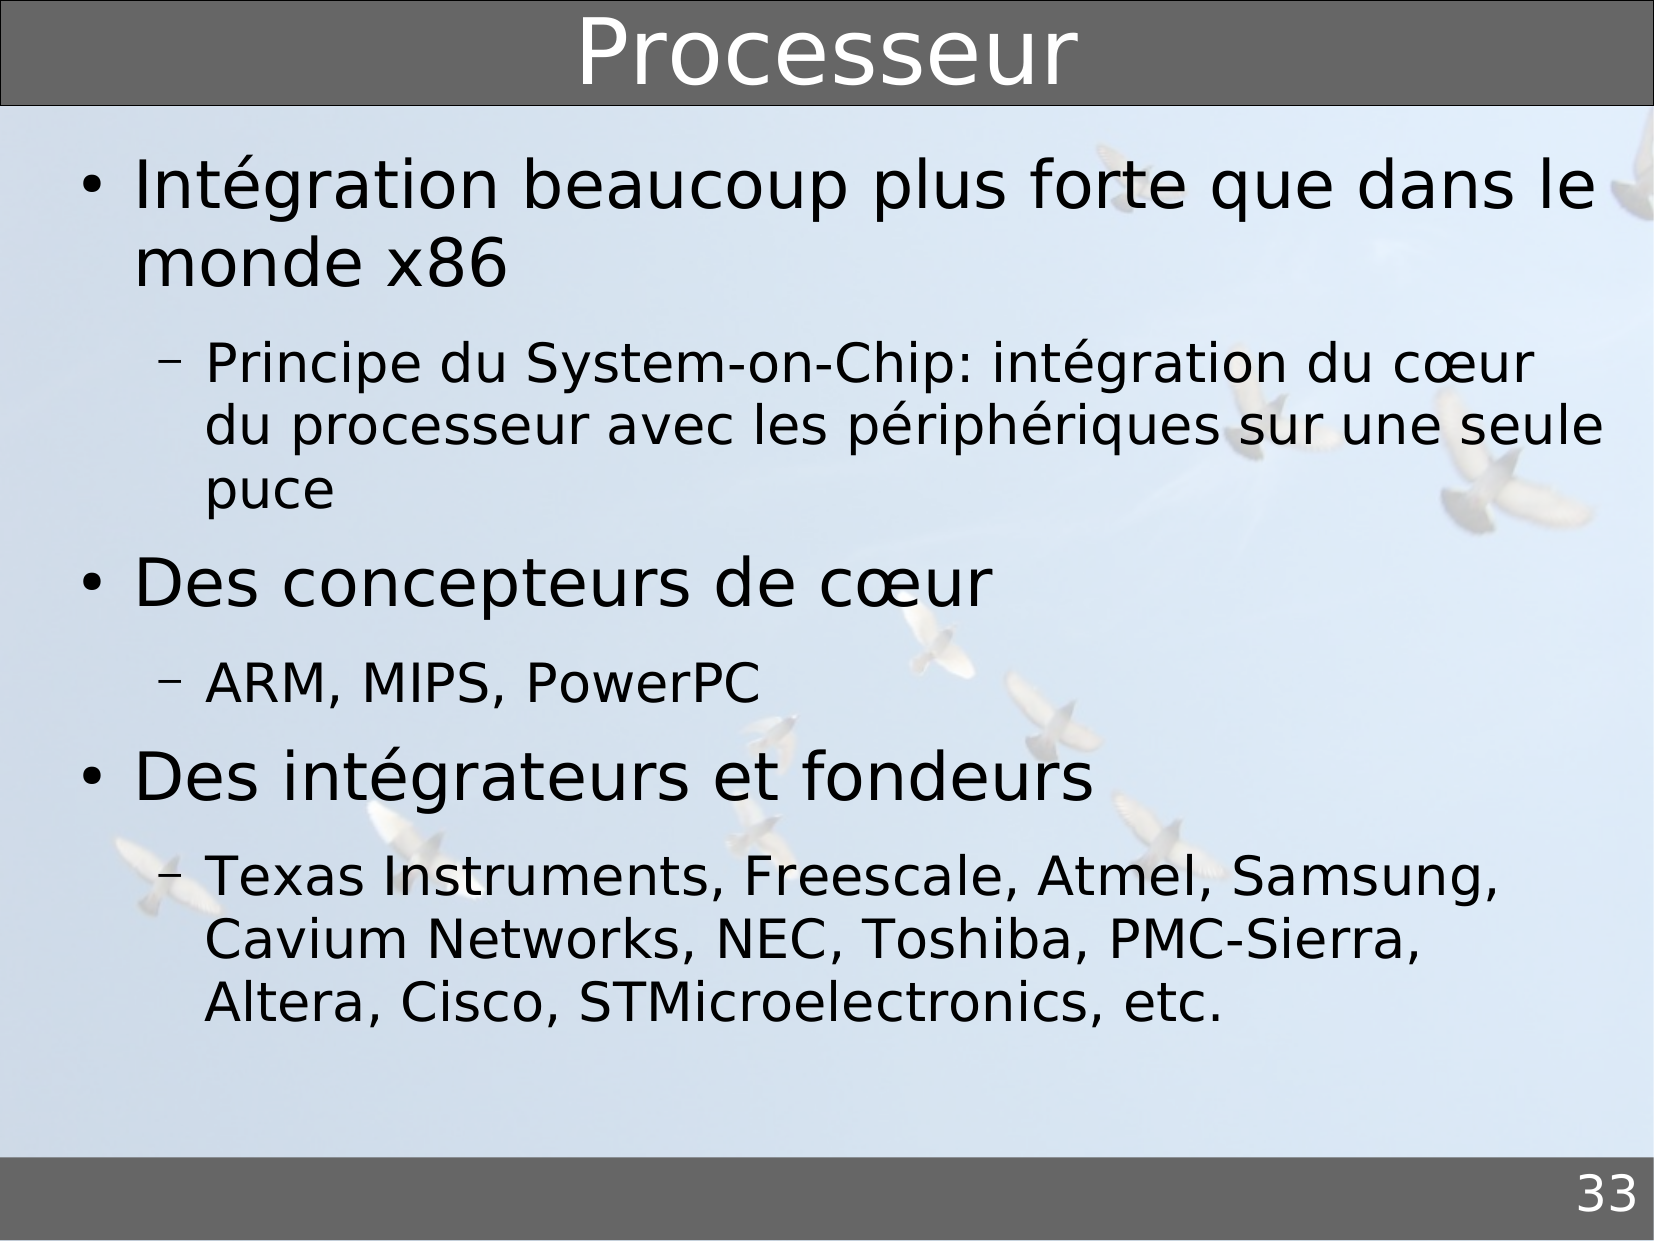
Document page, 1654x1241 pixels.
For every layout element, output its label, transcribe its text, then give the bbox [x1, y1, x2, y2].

list Intégration beaucoup plus forte que dans le monde x86 Principe du System-on-Chip: intégration du cœur du processeur avec les périphériques sur une seule puce Des concepteurs de cœur ARM, MIPS, PowerPC Des intégrateurs et fondeurs Texas Instruments, Freescale, Atmel, Samsung, Cavium Networks, NEC, Toshiba, PMC-Sierra, Altera, Cisco, STMicroelectronics, etc. [62, 146, 1620, 1094]
title Processeur [0, 0, 1654, 107]
